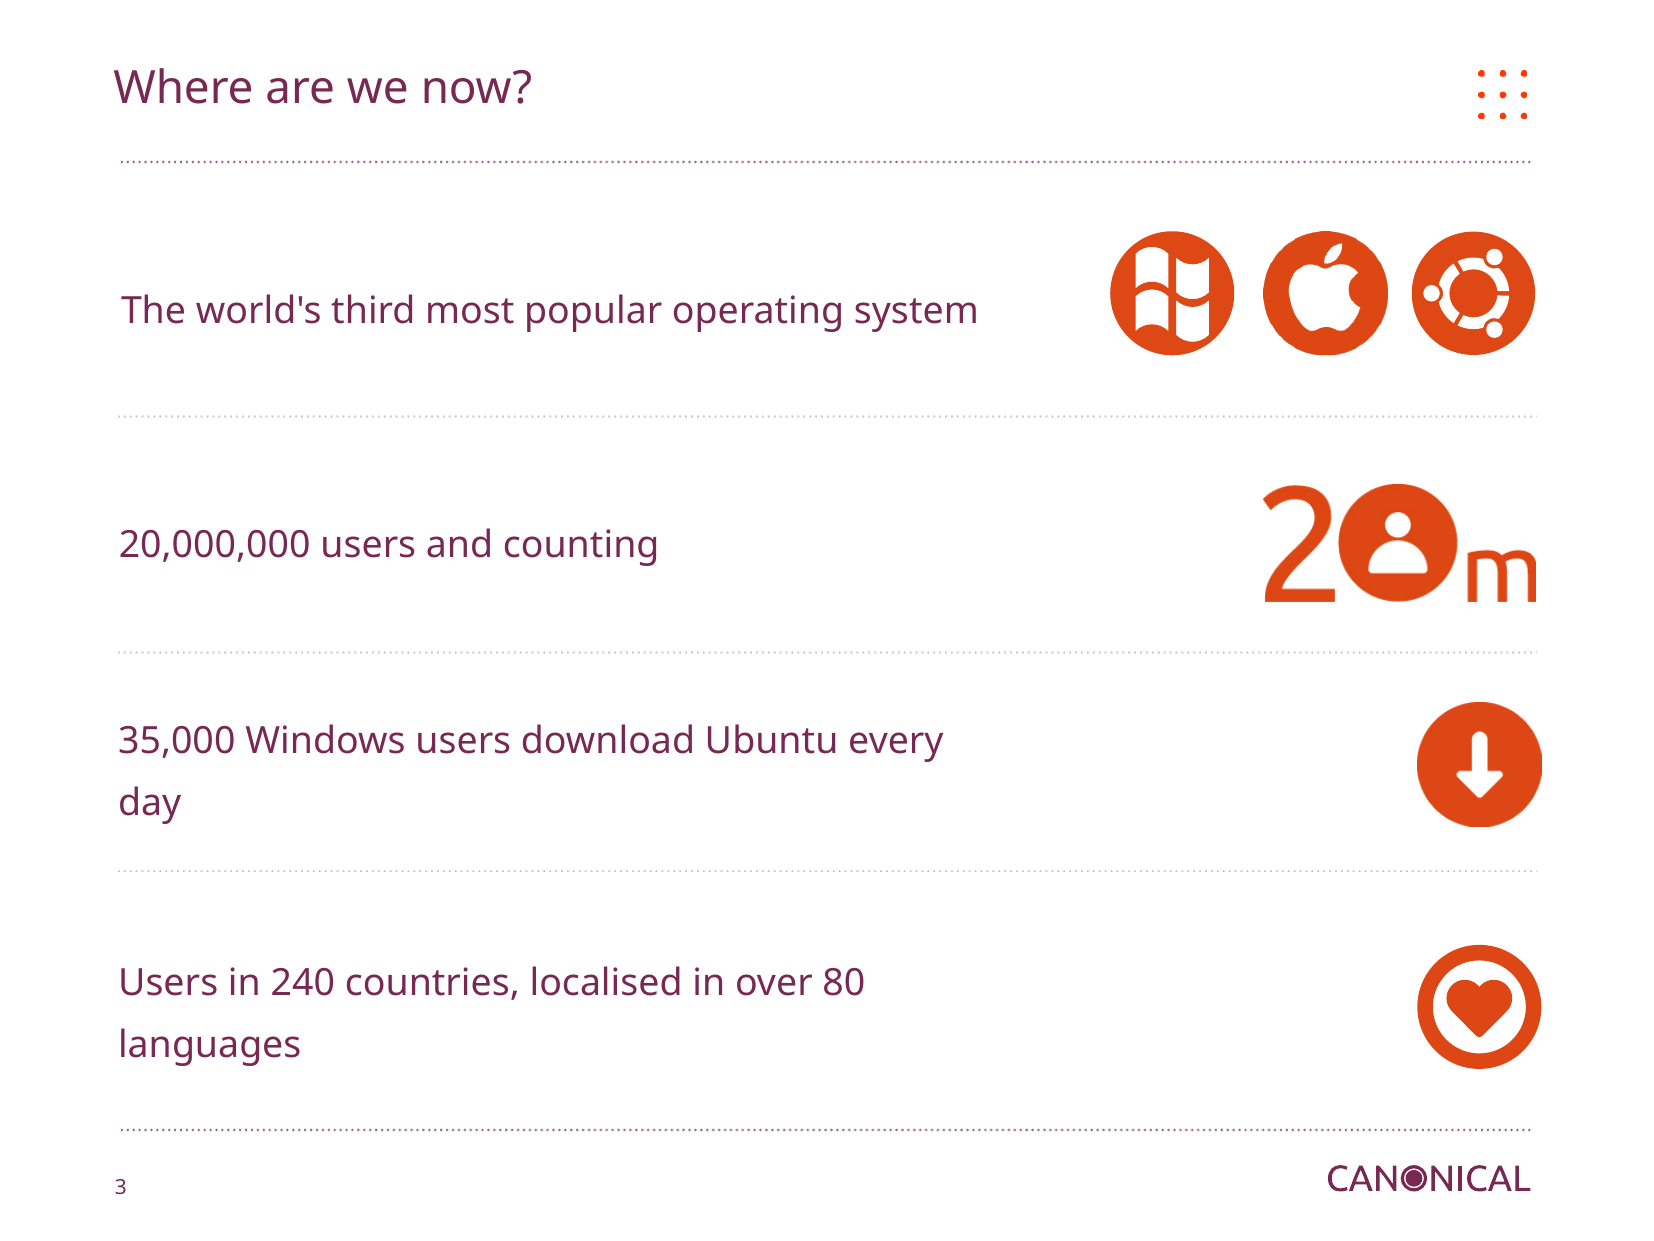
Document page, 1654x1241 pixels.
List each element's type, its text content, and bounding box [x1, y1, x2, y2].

picture [1411, 231, 1536, 356]
picture [111, 1127, 1533, 1134]
picture [1263, 231, 1388, 356]
picture [111, 159, 1533, 166]
picture [1263, 484, 1536, 603]
text_box Users in 240 countries, localised in over 80 languages [118, 978, 1046, 1036]
text_box 35,000 Windows users download Ubuntu every day [118, 736, 1011, 794]
text_box The world's third most popular operating system [106, 265, 1004, 323]
picture [1417, 944, 1542, 1069]
title Where are we now? [113, 60, 1382, 112]
picture [1417, 702, 1542, 827]
picture [1478, 70, 1527, 119]
picture [1110, 231, 1235, 356]
picture [118, 649, 1537, 656]
picture [118, 413, 1537, 420]
picture [118, 868, 1537, 875]
text_box 20,000,000 users and counting [118, 510, 953, 577]
